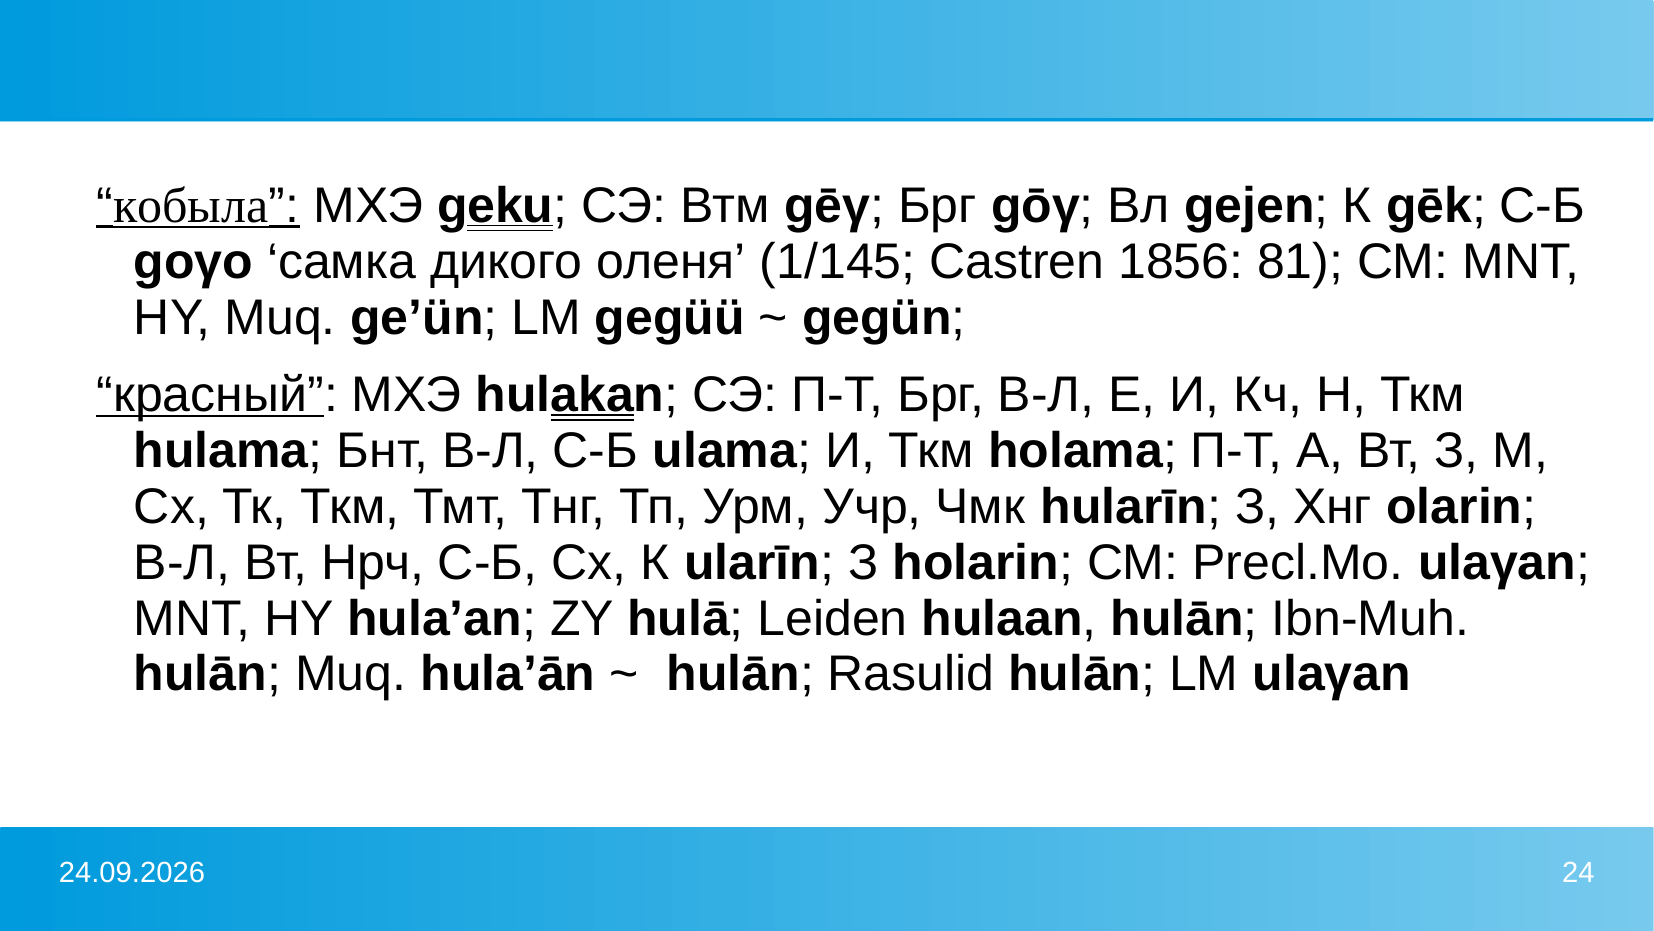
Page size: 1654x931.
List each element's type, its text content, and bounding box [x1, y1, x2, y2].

list “кобыла”: МХЭ geku; СЭ: Втм gēγ; Брг gōγ; Вл gejen; К gēk; С-Б goγo ‘самка дикого оленя’ (1/145; Castren 1856: 81); СМ: MNT, HY, Muq. ge’ün; LM gegüü ~ gegün; “красный”: МХЭ hulakan; СЭ: П-Т, Брг, В-Л, Е, И, Кч, Н, Ткм hulama; Бнт, В-Л, С-Б ulama; И, Ткм holama; П-Т, А, Вт, З, М, Сх, Тк, Ткм, Тмт, Тнг, Тп, Урм, Учр, Чмк hularīn; З, Хнг olarin; В-Л, Вт, Нрч, С-Б, Сх, К ularīn; З holarin; СМ: Precl.Mo. ulaγan; MNT, HY hula’an; ZY hulā; Leiden hulaan, hulān; Ibn-Muh. hulān; Muq. hula’ān ~ hulān; Rasulid hulān; LM ulaγan [59, 177, 1595, 768]
